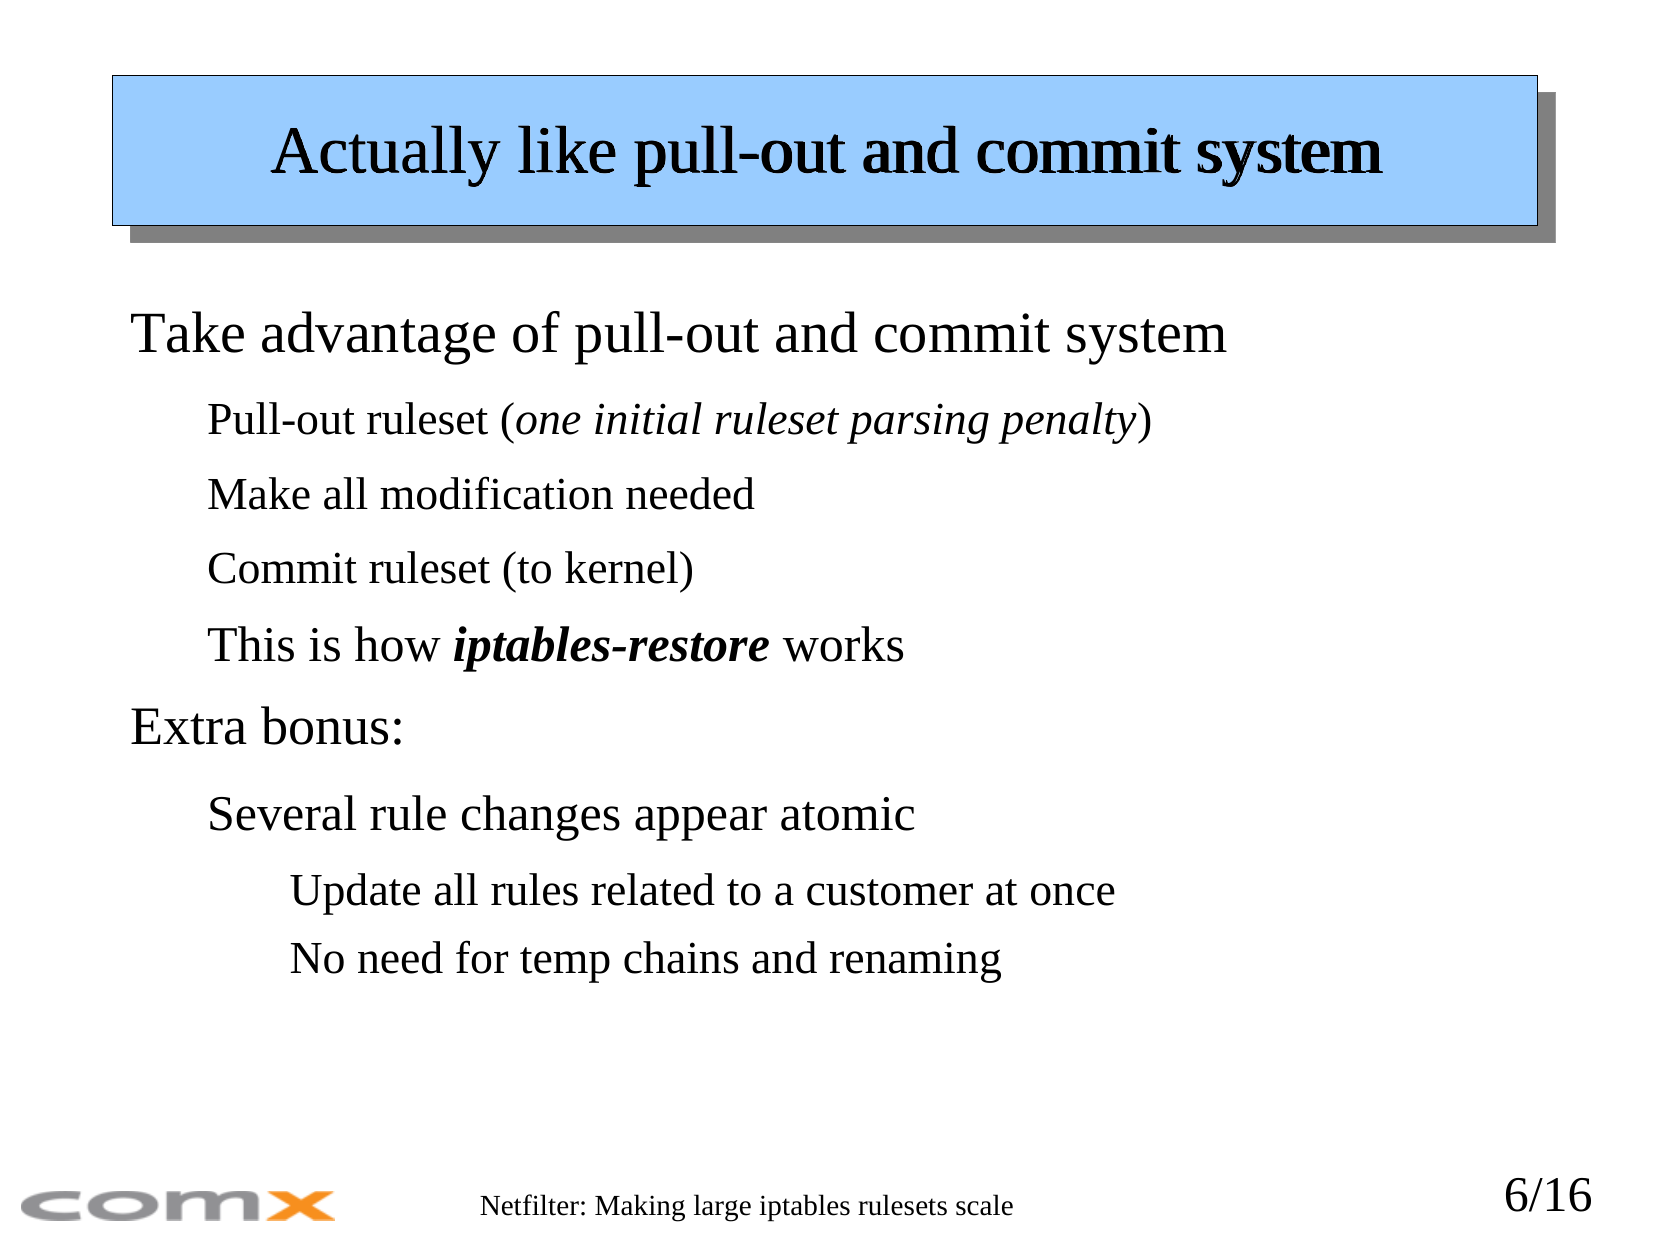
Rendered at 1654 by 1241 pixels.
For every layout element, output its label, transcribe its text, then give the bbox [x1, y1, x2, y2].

picture [21, 1191, 335, 1221]
list Take advantage of pull-out and commit system Pull-out ruleset (one initial ruleset parsing penalty) Make all modification needed Commit ruleset (to kernel) This is how iptables-restore works Extra bonus: Several rule changes appear atomic Update all rules related to a customer at once No need for temp chains and renaming [112, 300, 1538, 1058]
title Actually like pull-out and commit system [116, 90, 1538, 211]
